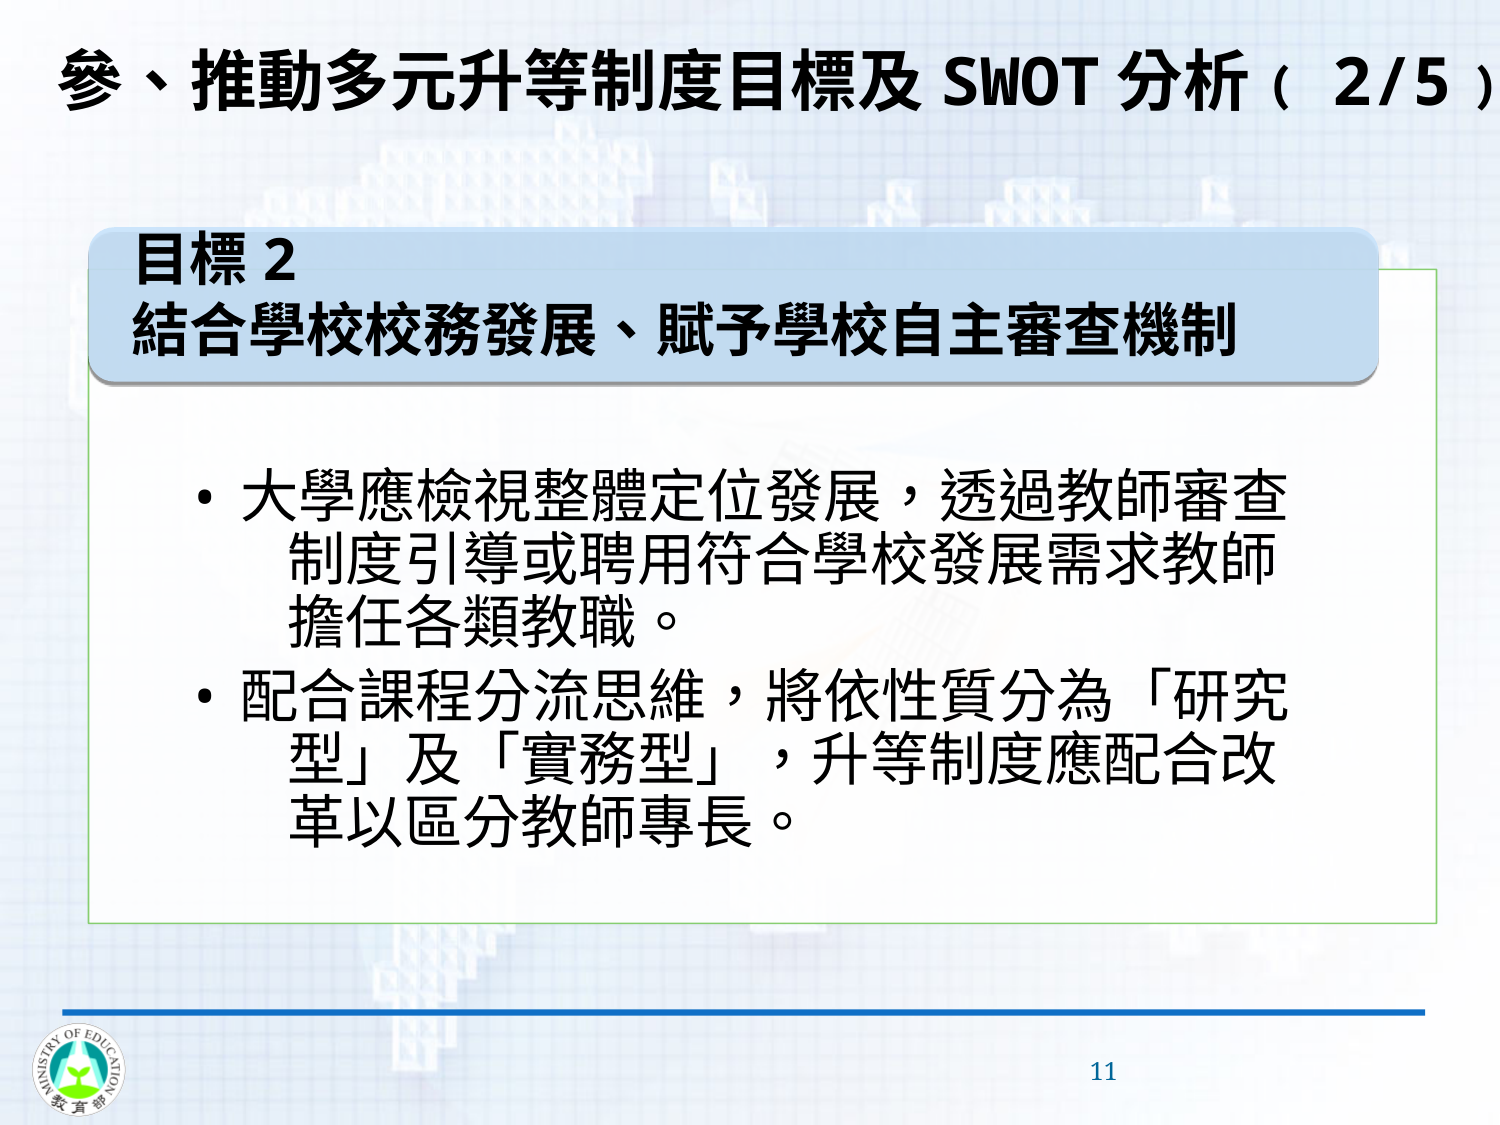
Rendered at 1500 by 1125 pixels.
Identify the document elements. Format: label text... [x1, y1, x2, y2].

text_box 參、推動多元升等制度目標及SWOT分析﹙2/5﹚ [41, 31, 1453, 127]
text_box [1074, 1042, 1426, 1103]
text_box 大學應檢視整體定位發展，透過教師審查制度引導或聘用符合學校發展需求教師擔任各類教職。 配合課程分流思維，將依性質分為「研究型」及「實務型」，升等制度應配合改革以區分教師專長。 [88, 269, 1437, 924]
text_box 目標2 結合學校校務發展、賦予學校自主審查機制 [88, 227, 1379, 382]
